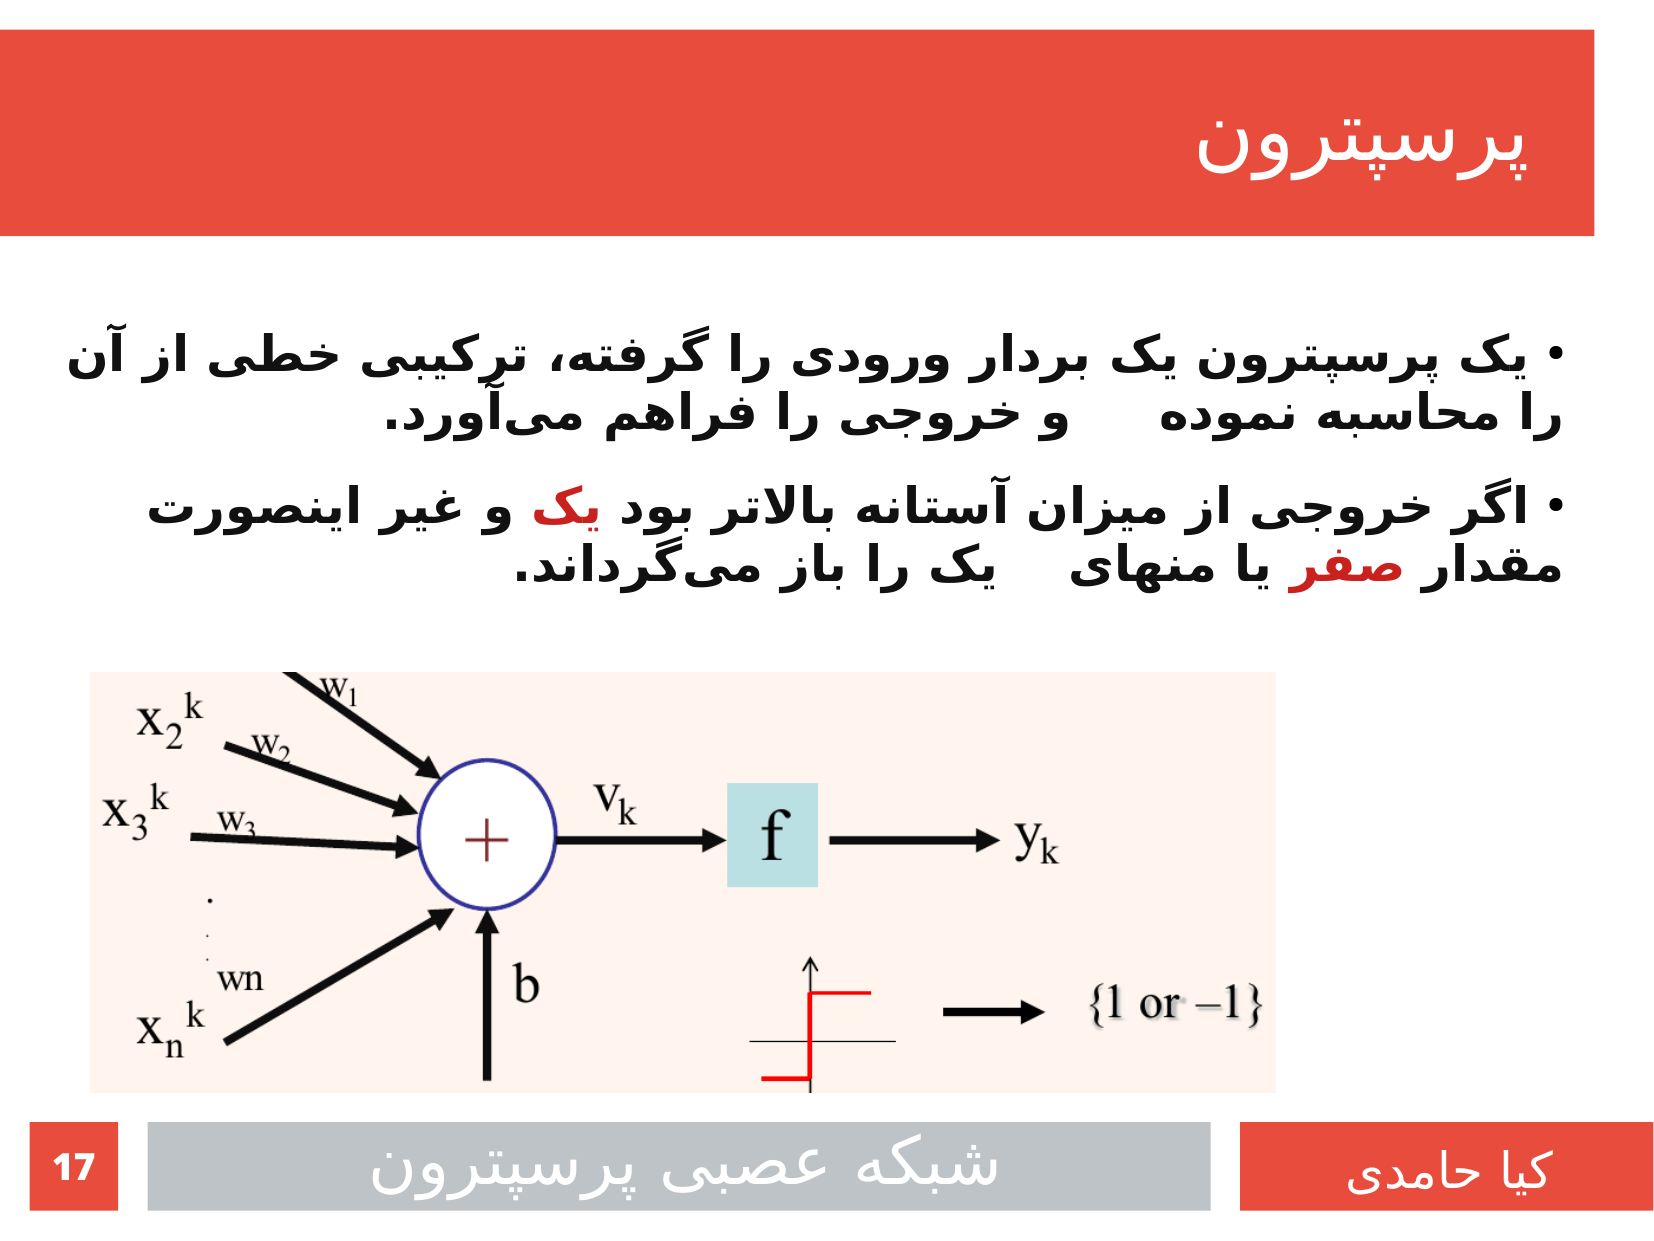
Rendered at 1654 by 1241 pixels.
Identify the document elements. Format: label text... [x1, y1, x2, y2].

picture [90, 672, 1276, 1093]
title پرسپترون [45, 32, 1531, 181]
title شبکه عصبی پرسپترون [150, 1127, 1201, 1201]
list یک پرسپترون یک بردار ورودی را گرفته، ترکیبی خطی از آن را محاسبه نموده و خروجی را فراهم می‌آورد. اگر خروجی از میزان آستانه بالاتر بود یک و غیر اینصورت مقدار صفر یا منهای یک را باز می‌گرداند. [59, 324, 1565, 1093]
title کیا حامدی [1245, 1127, 1654, 1201]
